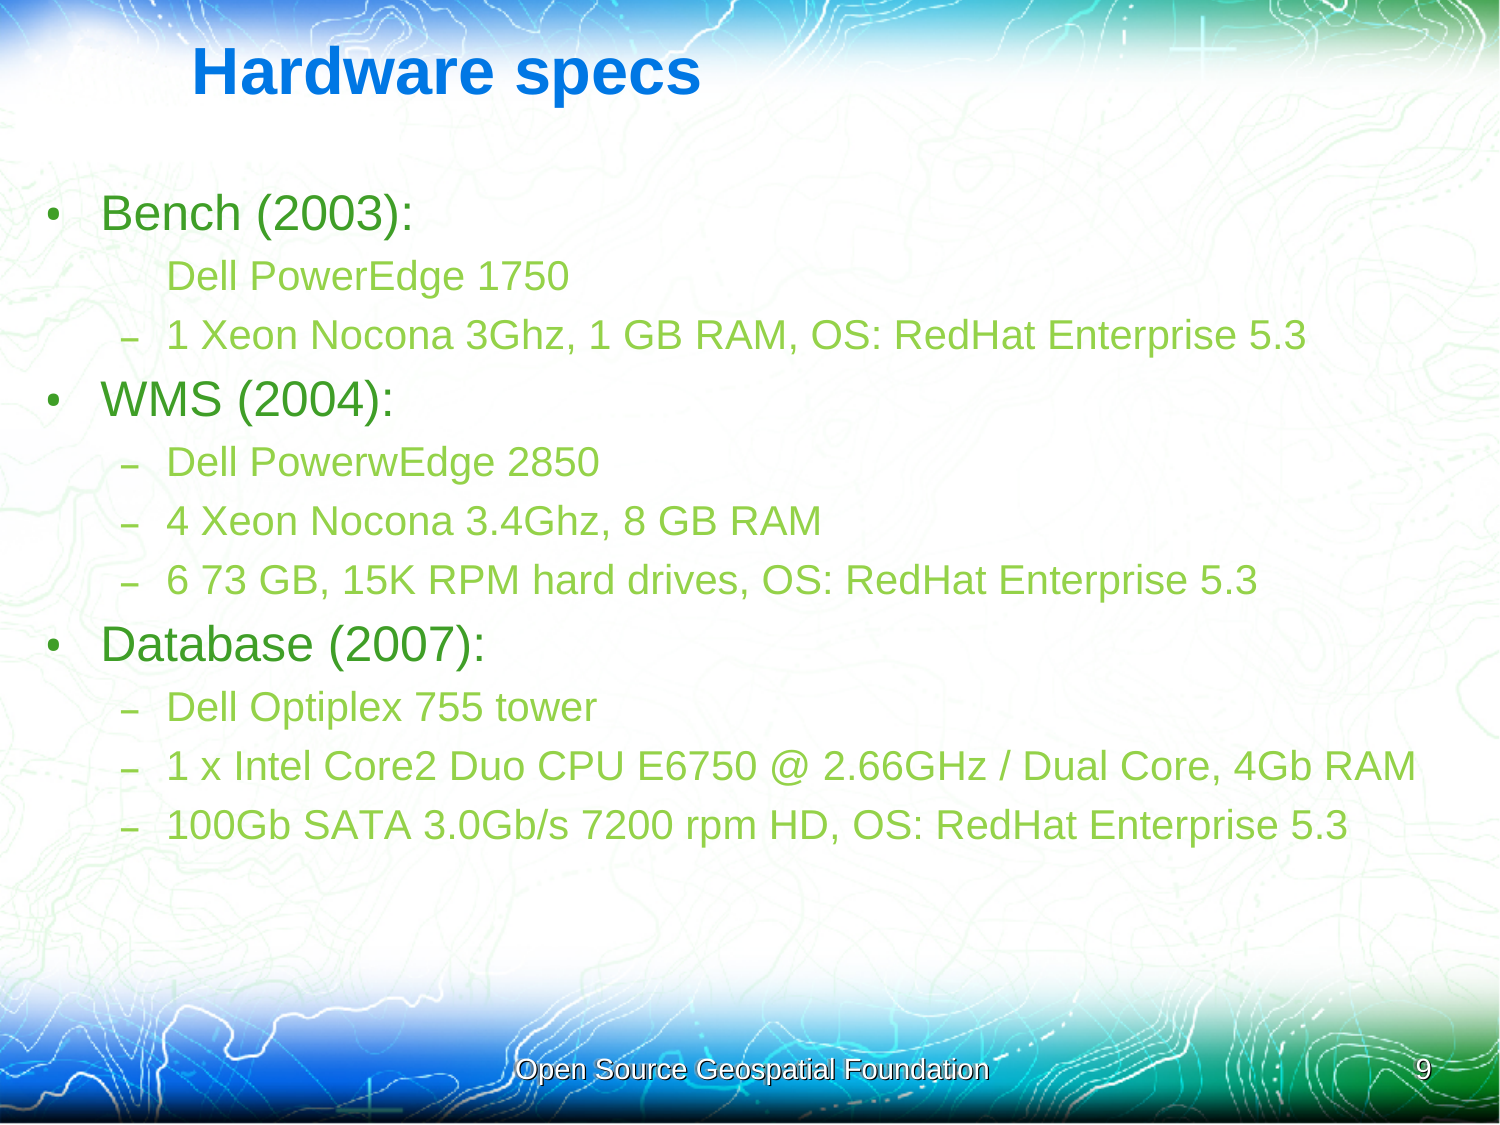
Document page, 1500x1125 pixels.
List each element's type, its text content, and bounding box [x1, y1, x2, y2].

list Bench (2003): Dell PowerEdge 1750 1 Xeon Nocona 3Ghz, 1 GB RAM, OS: RedHat Enterprise 5.3 WMS (2004): Dell PowerwEdge 2850 4 Xeon Nocona 3.4Ghz, 8 GB RAM 6 73 GB, 15K RPM hard drives, OS: RedHat Enterprise 5.3 Database (2007): Dell Optiplex 755 tower 1 x Intel Core2 Duo CPU E6750 @ 2.66GHz / Dual Core, 4Gb RAM 100Gb SATA 3.0Gb/s 7200 rpm HD, OS: RedHat Enterprise 5.3 [29, 177, 1477, 1125]
title Hardware specs [177, 20, 1477, 122]
picture [0, 0, 1500, 1125]
